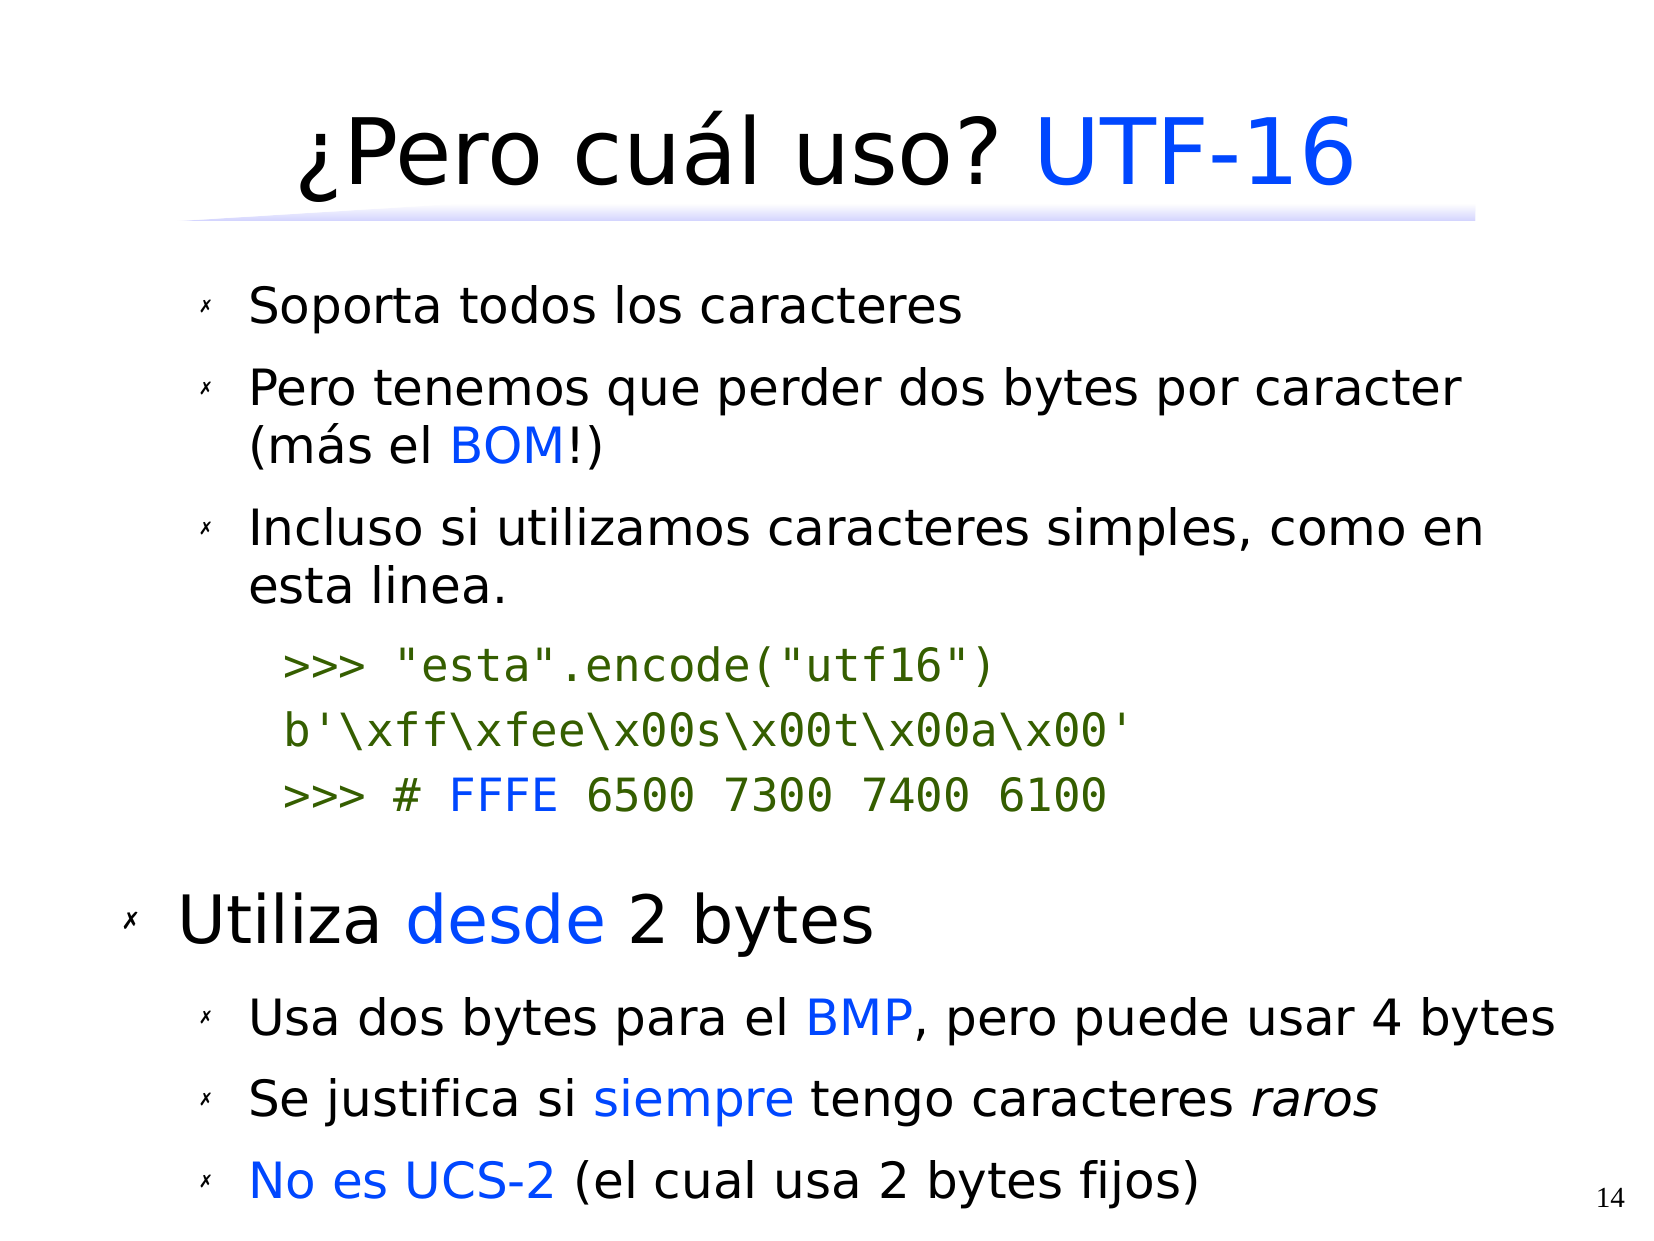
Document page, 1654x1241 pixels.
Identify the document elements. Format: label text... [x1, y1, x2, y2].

list Soporta todos los caracteres Pero tenemos que perder dos bytes por caracter (más el BOM!) Incluso si utilizamos caracteres simples, como en esta linea. >>> "esta".encode("utf16") b'\xff\xfee\x00s\x00t\x00a\x00' >>> # FFFE 6500 7300 7400 6100 Utiliza desde 2 bytes Usa dos bytes para el BMP, pero puede usar 4 bytes Se justifica si siempre tengo caracteres raros No es UCS-2 (el cual usa 2 bytes fijos) [106, 276, 1595, 1211]
title ¿Pero cuál uso? UTF-16 [82, 49, 1571, 257]
